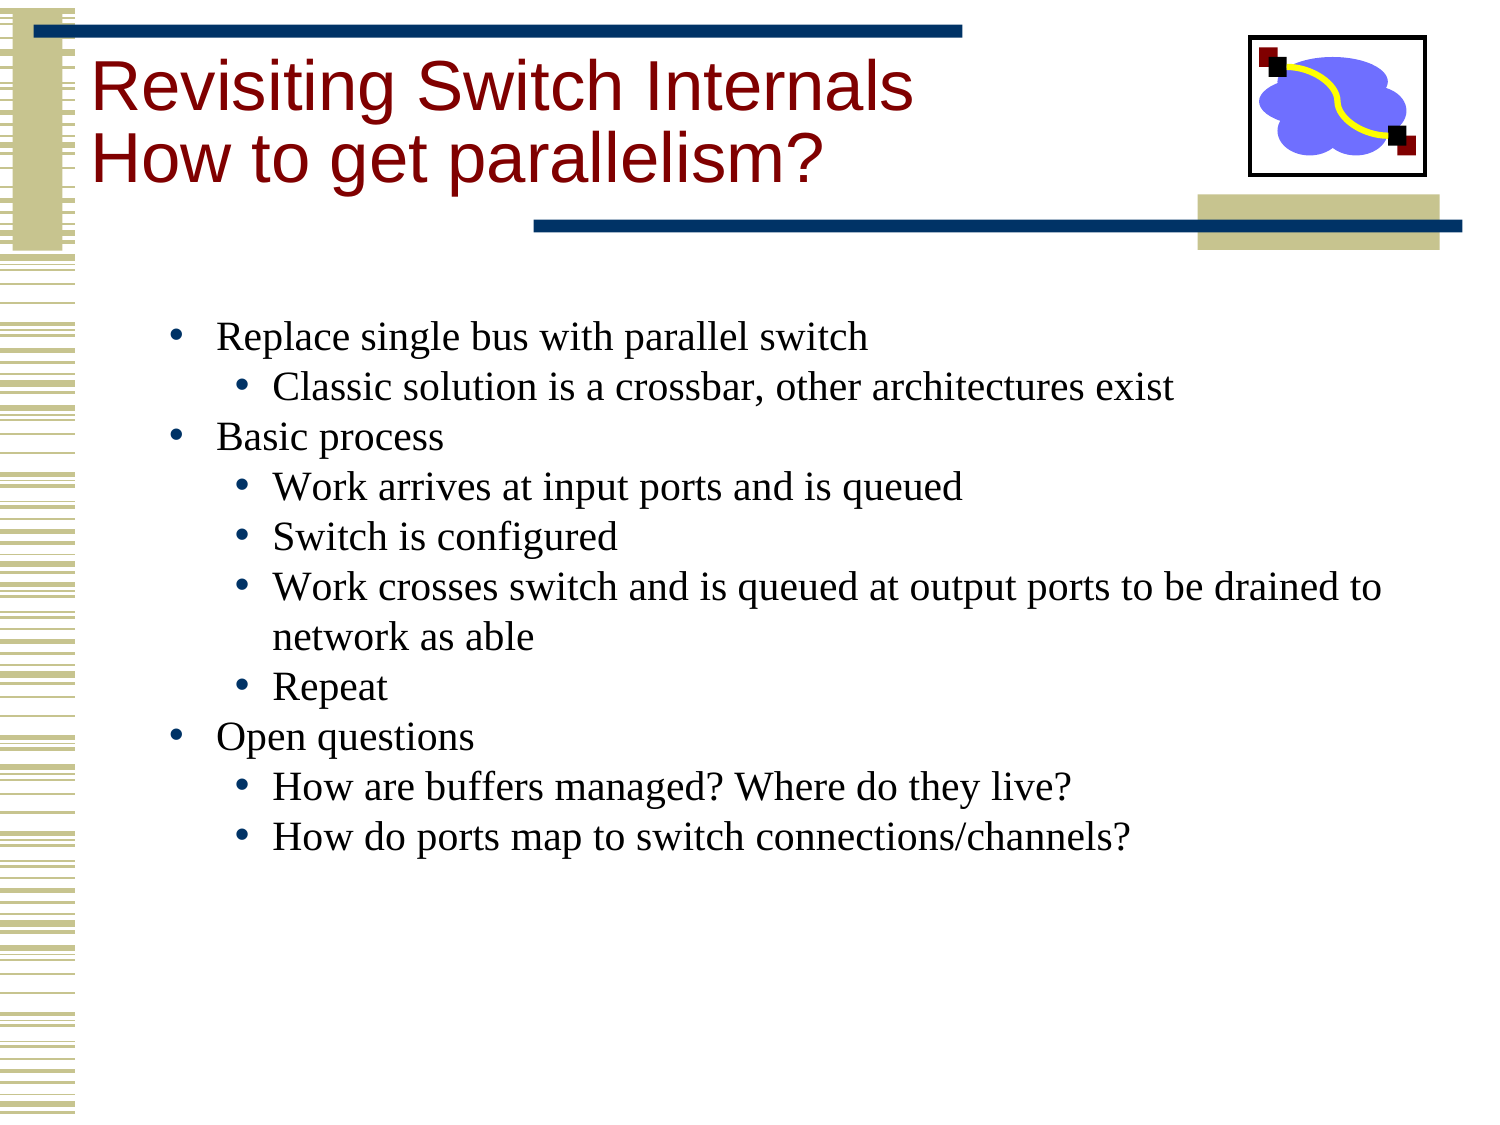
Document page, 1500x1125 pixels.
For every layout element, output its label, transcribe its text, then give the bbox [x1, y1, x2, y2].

text_box Replace single bus with parallel switch Classic solution is a crossbar, other architectures exist Basic process Work arrives at input ports and is queued Switch is configured Work crosses switch and is queued at output ports to be drained to network as able Repeat Open questions How are buffers managed? Where do they live? How do ports map to switch connections/channels? [75, 296, 1426, 984]
title Revisiting Switch Internals How to get parallelism? [75, 25, 1313, 226]
